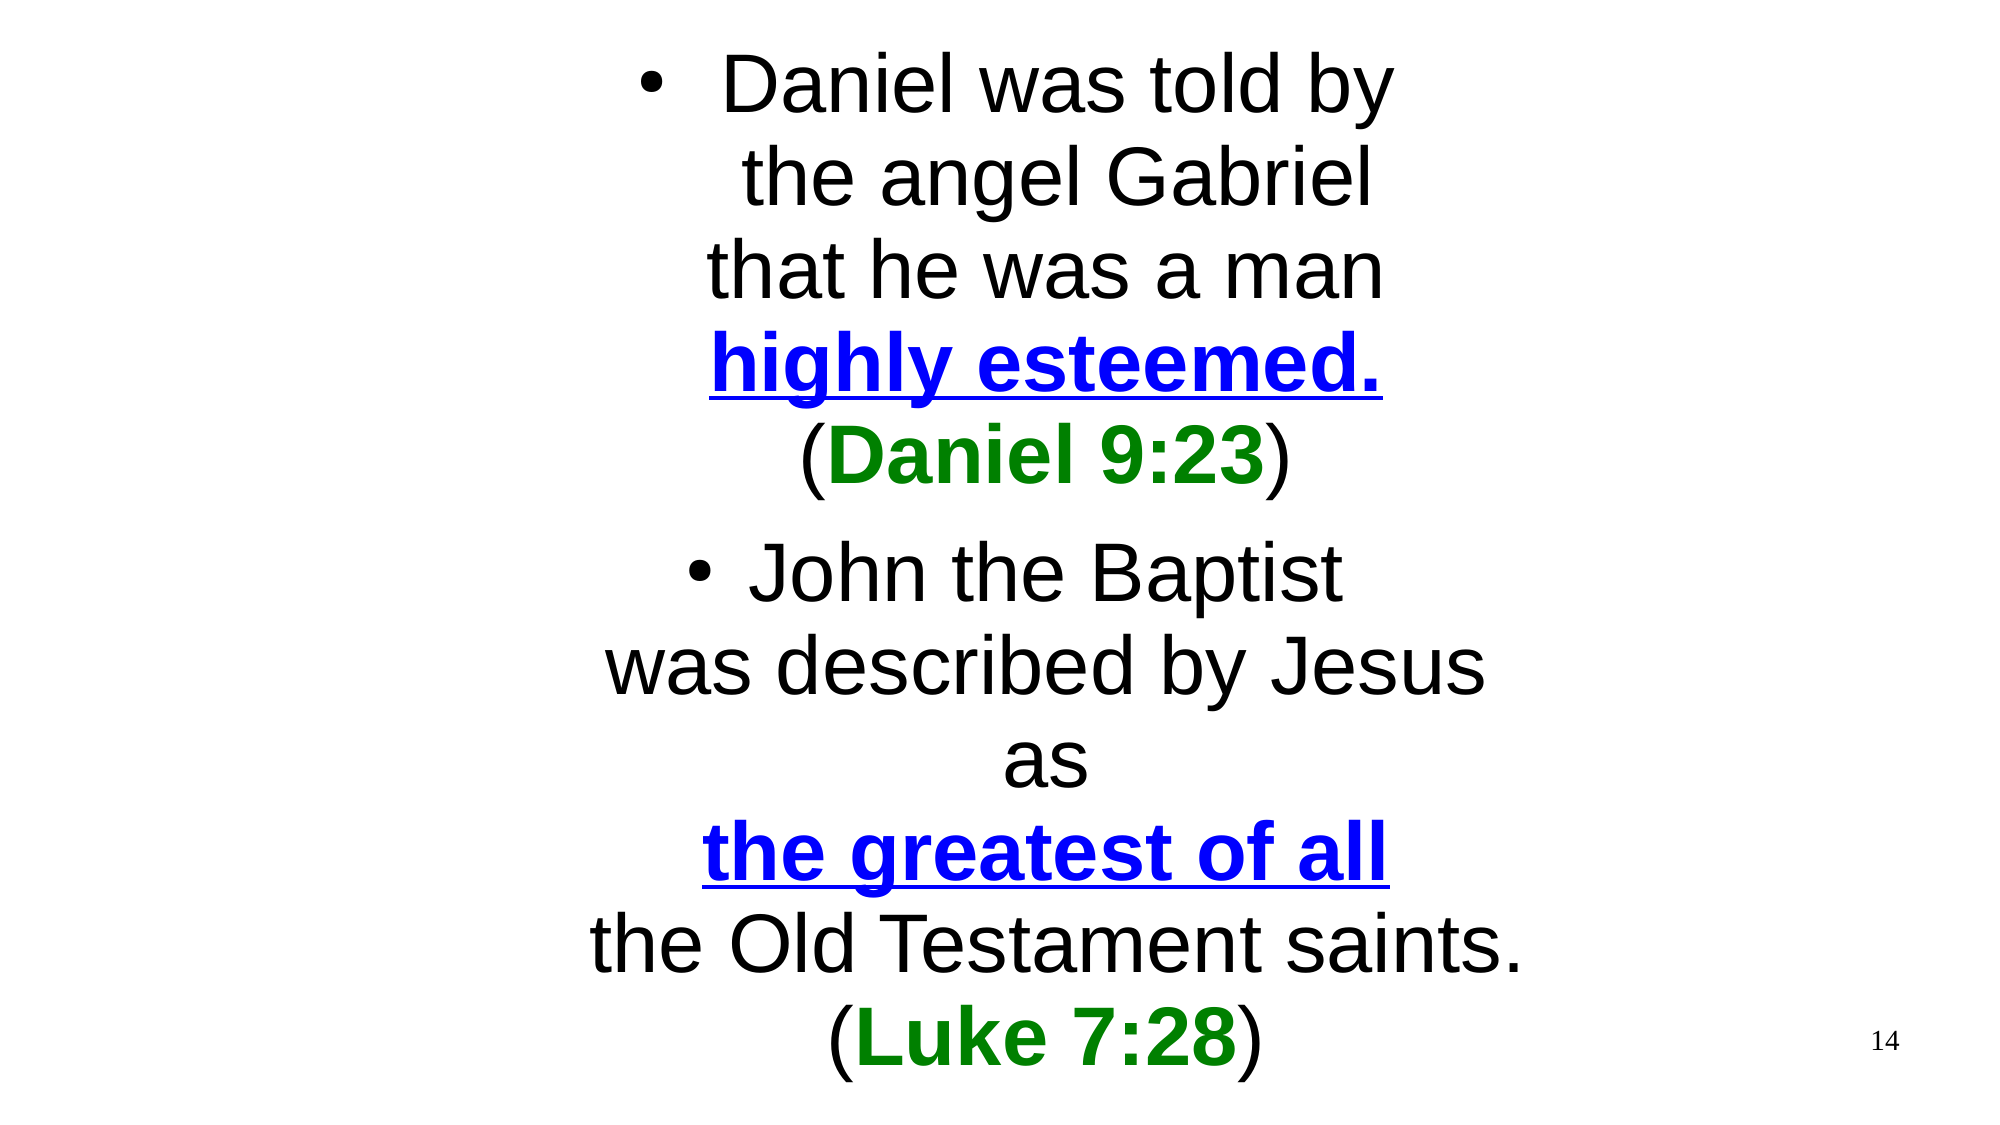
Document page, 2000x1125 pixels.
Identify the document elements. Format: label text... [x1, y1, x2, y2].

list Daniel was told by the angel Gabriel that he was a man highly esteemed. (Daniel 9:23) John the Baptist was described by Jesus as the greatest of all the Old Testament saints. (Luke 7:28) [37, 37, 1988, 1088]
